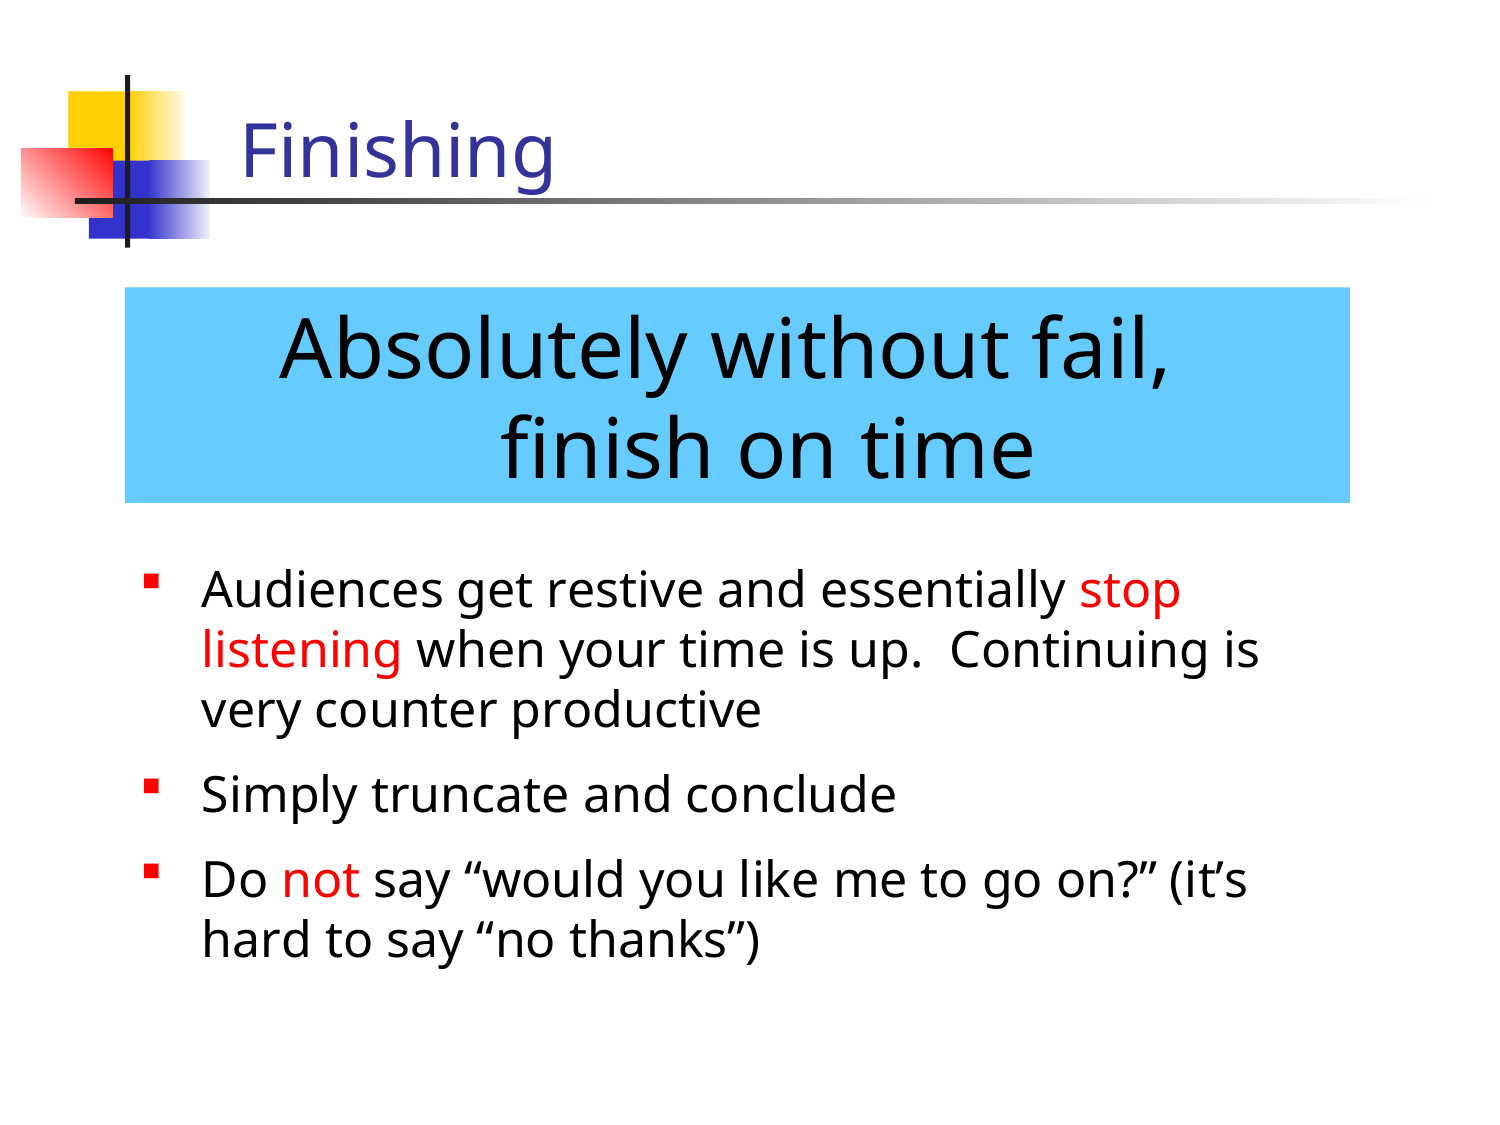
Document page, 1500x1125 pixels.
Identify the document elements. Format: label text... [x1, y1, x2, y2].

text_box Audiences get restive and essentially stop listening when your time is up. Continuing is very counter productive Simply truncate and conclude Do not say “would you like me to go on?” (it’s hard to say “no thanks”)‏ [124, 549, 1351, 976]
text_box Absolutely without fail, finish on time [124, 287, 1351, 503]
title Finishing [224, 12, 1500, 200]
